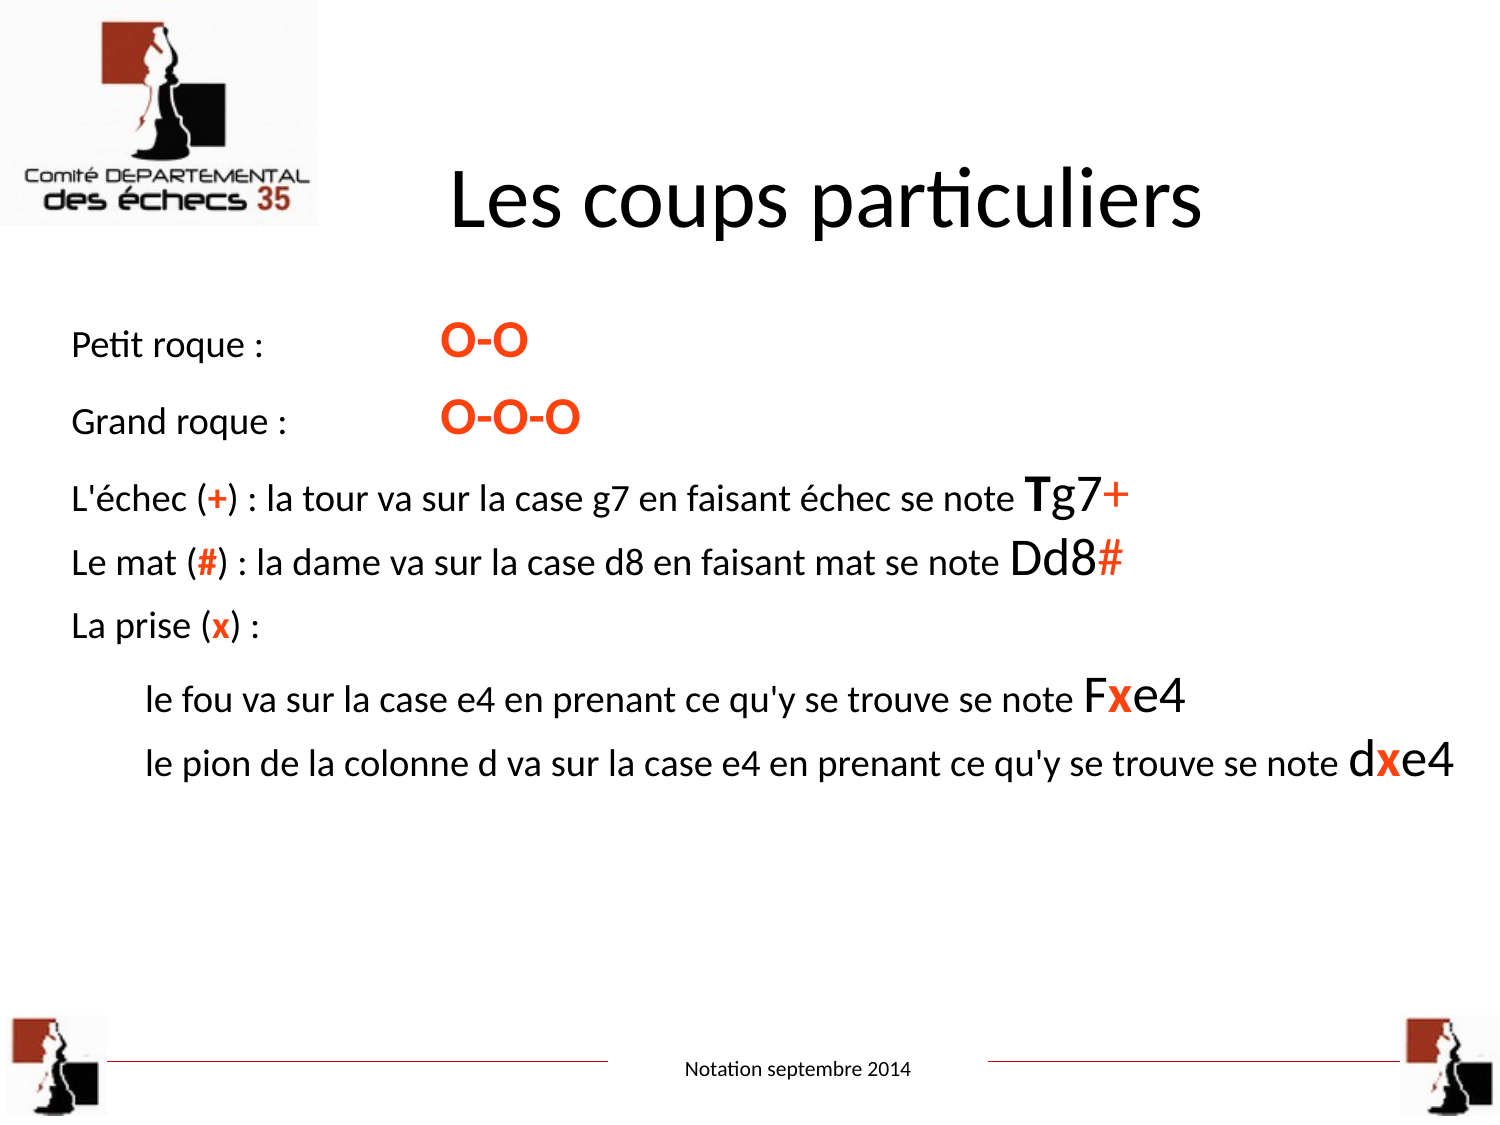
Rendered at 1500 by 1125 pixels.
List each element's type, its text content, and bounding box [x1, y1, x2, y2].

picture [1400, 1015, 1500, 1116]
list Petit roque : O-O Grand roque : O-O-O L'échec (+) : la tour va sur la case g7 en faisant échec se note Tg7+ Le mat (#) : la dame va sur la case d8 en faisant mat se note Dd8# La prise (x) : le fou va sur la case e4 en prenant ce qu'y se trouve se note Fxe4 le pion de la colonne d va sur la case e4 en prenant ce qu'y se trouve se note dxe4 [0, 262, 1500, 1005]
picture [6, 1015, 107, 1116]
title Les coups particuliers [189, 47, 1465, 262]
picture [0, 0, 319, 226]
